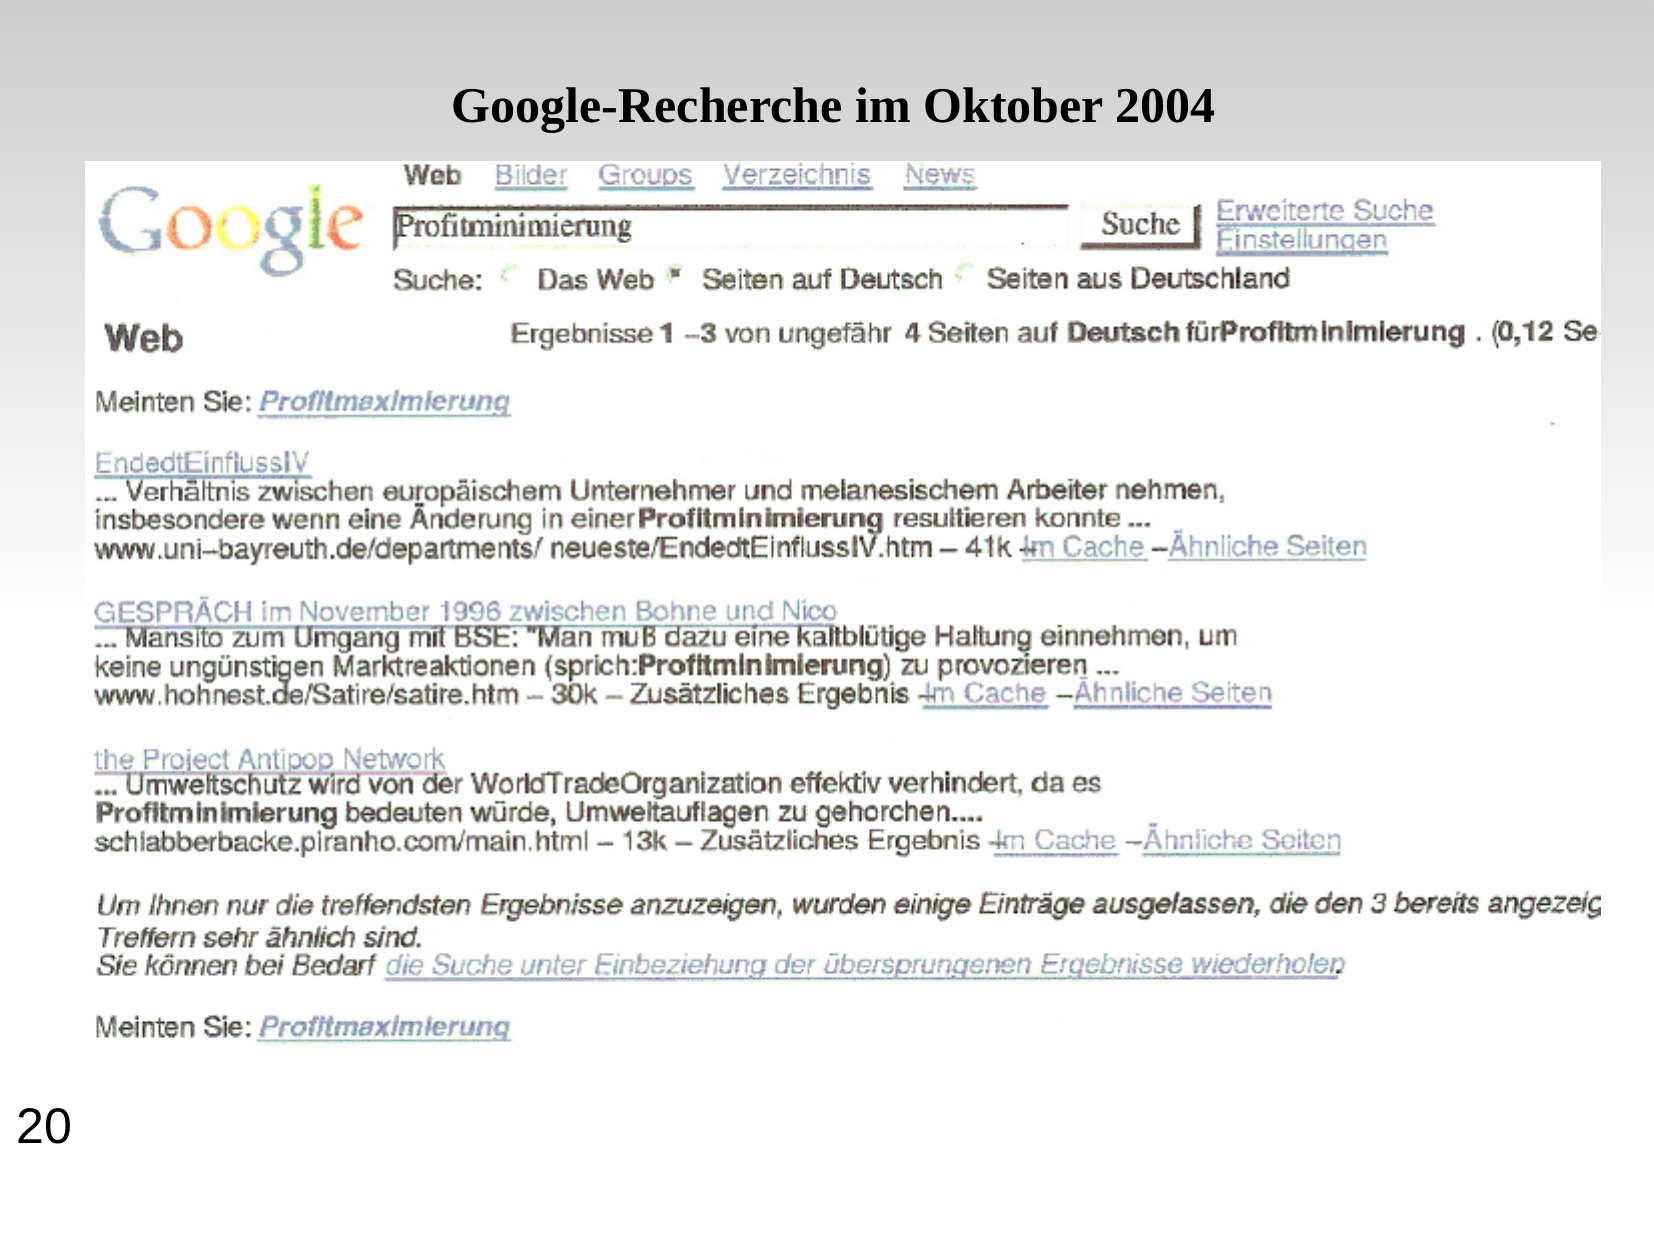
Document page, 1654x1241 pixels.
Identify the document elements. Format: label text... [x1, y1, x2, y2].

text_box Google-Recherche im Oktober 2004 [437, 70, 1231, 141]
text_box <Nummer> [2, 1090, 283, 1167]
picture [85, 161, 1601, 1058]
